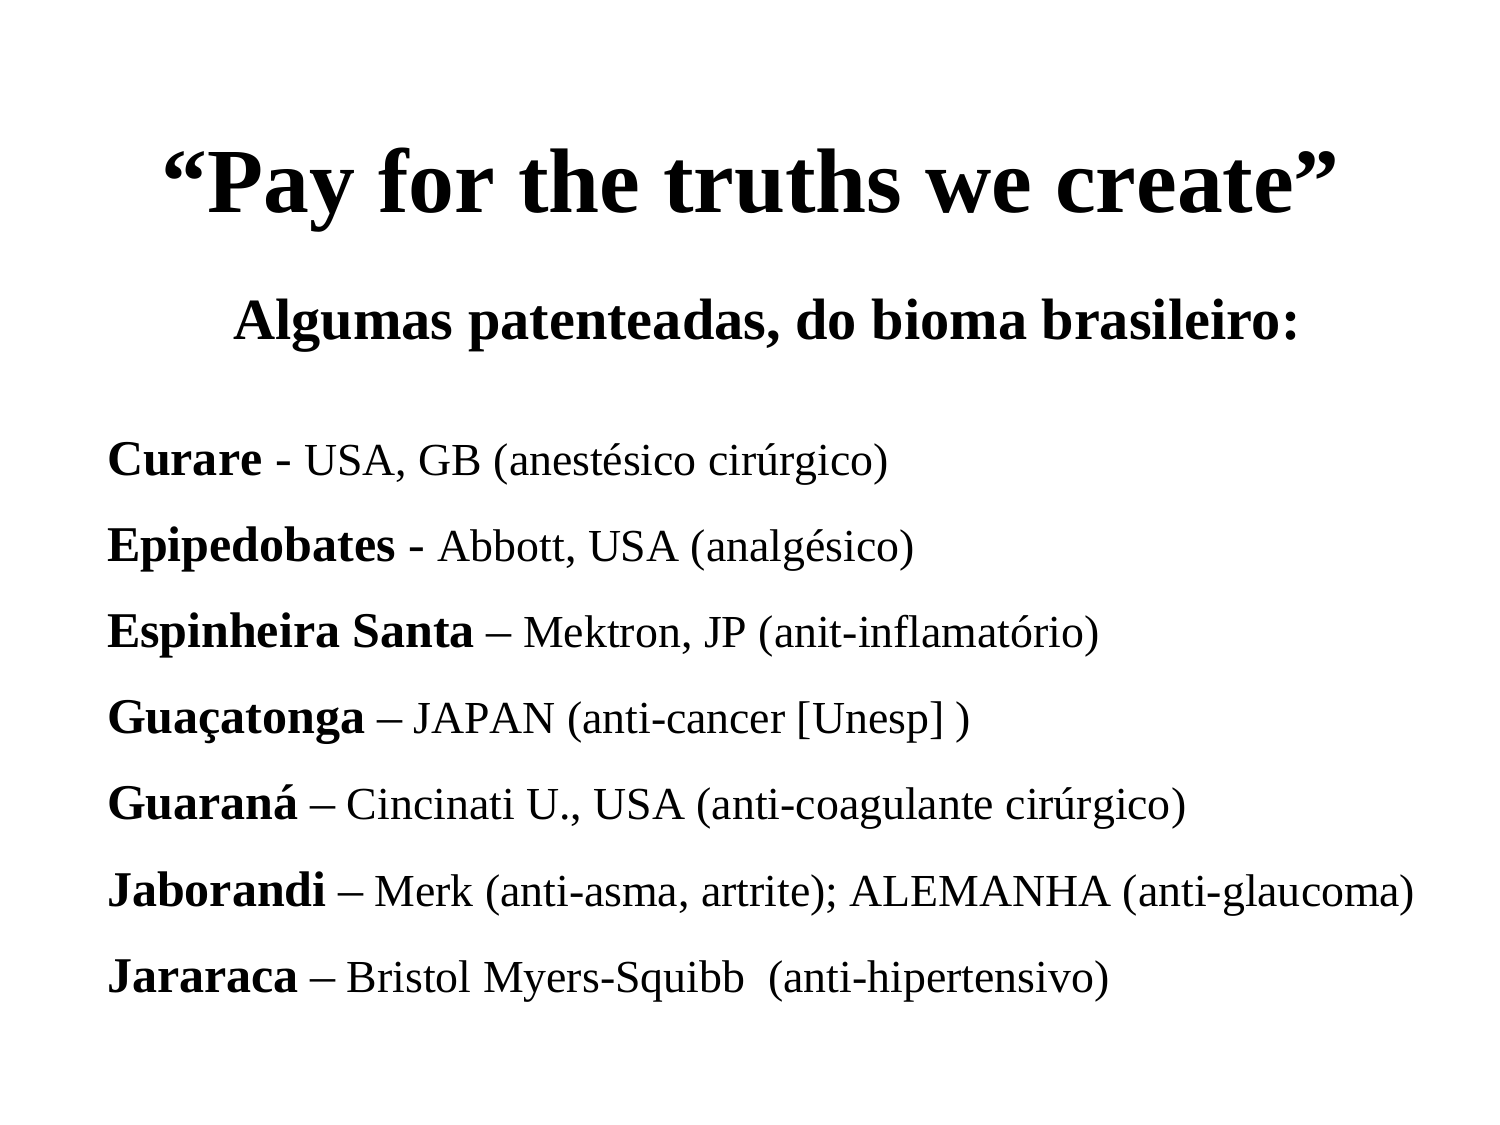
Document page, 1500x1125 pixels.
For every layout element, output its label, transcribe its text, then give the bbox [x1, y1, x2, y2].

text_box Curare - USA, GB (anestésico cirúrgico) Epipedobates - Abbott, USA (analgésico) Espinheira Santa – Mektron, JP (anit-inflamatório) Guaçatonga – JAPAN (anti-cancer [Unesp] ) Guaraná – Cincinati U., USA (anti-coagulante cirúrgico) Jaborandi – Merk (anti-asma, artrite); ALEMANHA (anti-glaucoma) Jararaca – Bristol Myers-Squibb (anti-hipertensivo) [91, 391, 1432, 1107]
title “Pay for the truths we create” [87, 52, 1416, 306]
text_box Algumas patenteadas, do bioma brasileiro: [233, 265, 1308, 353]
